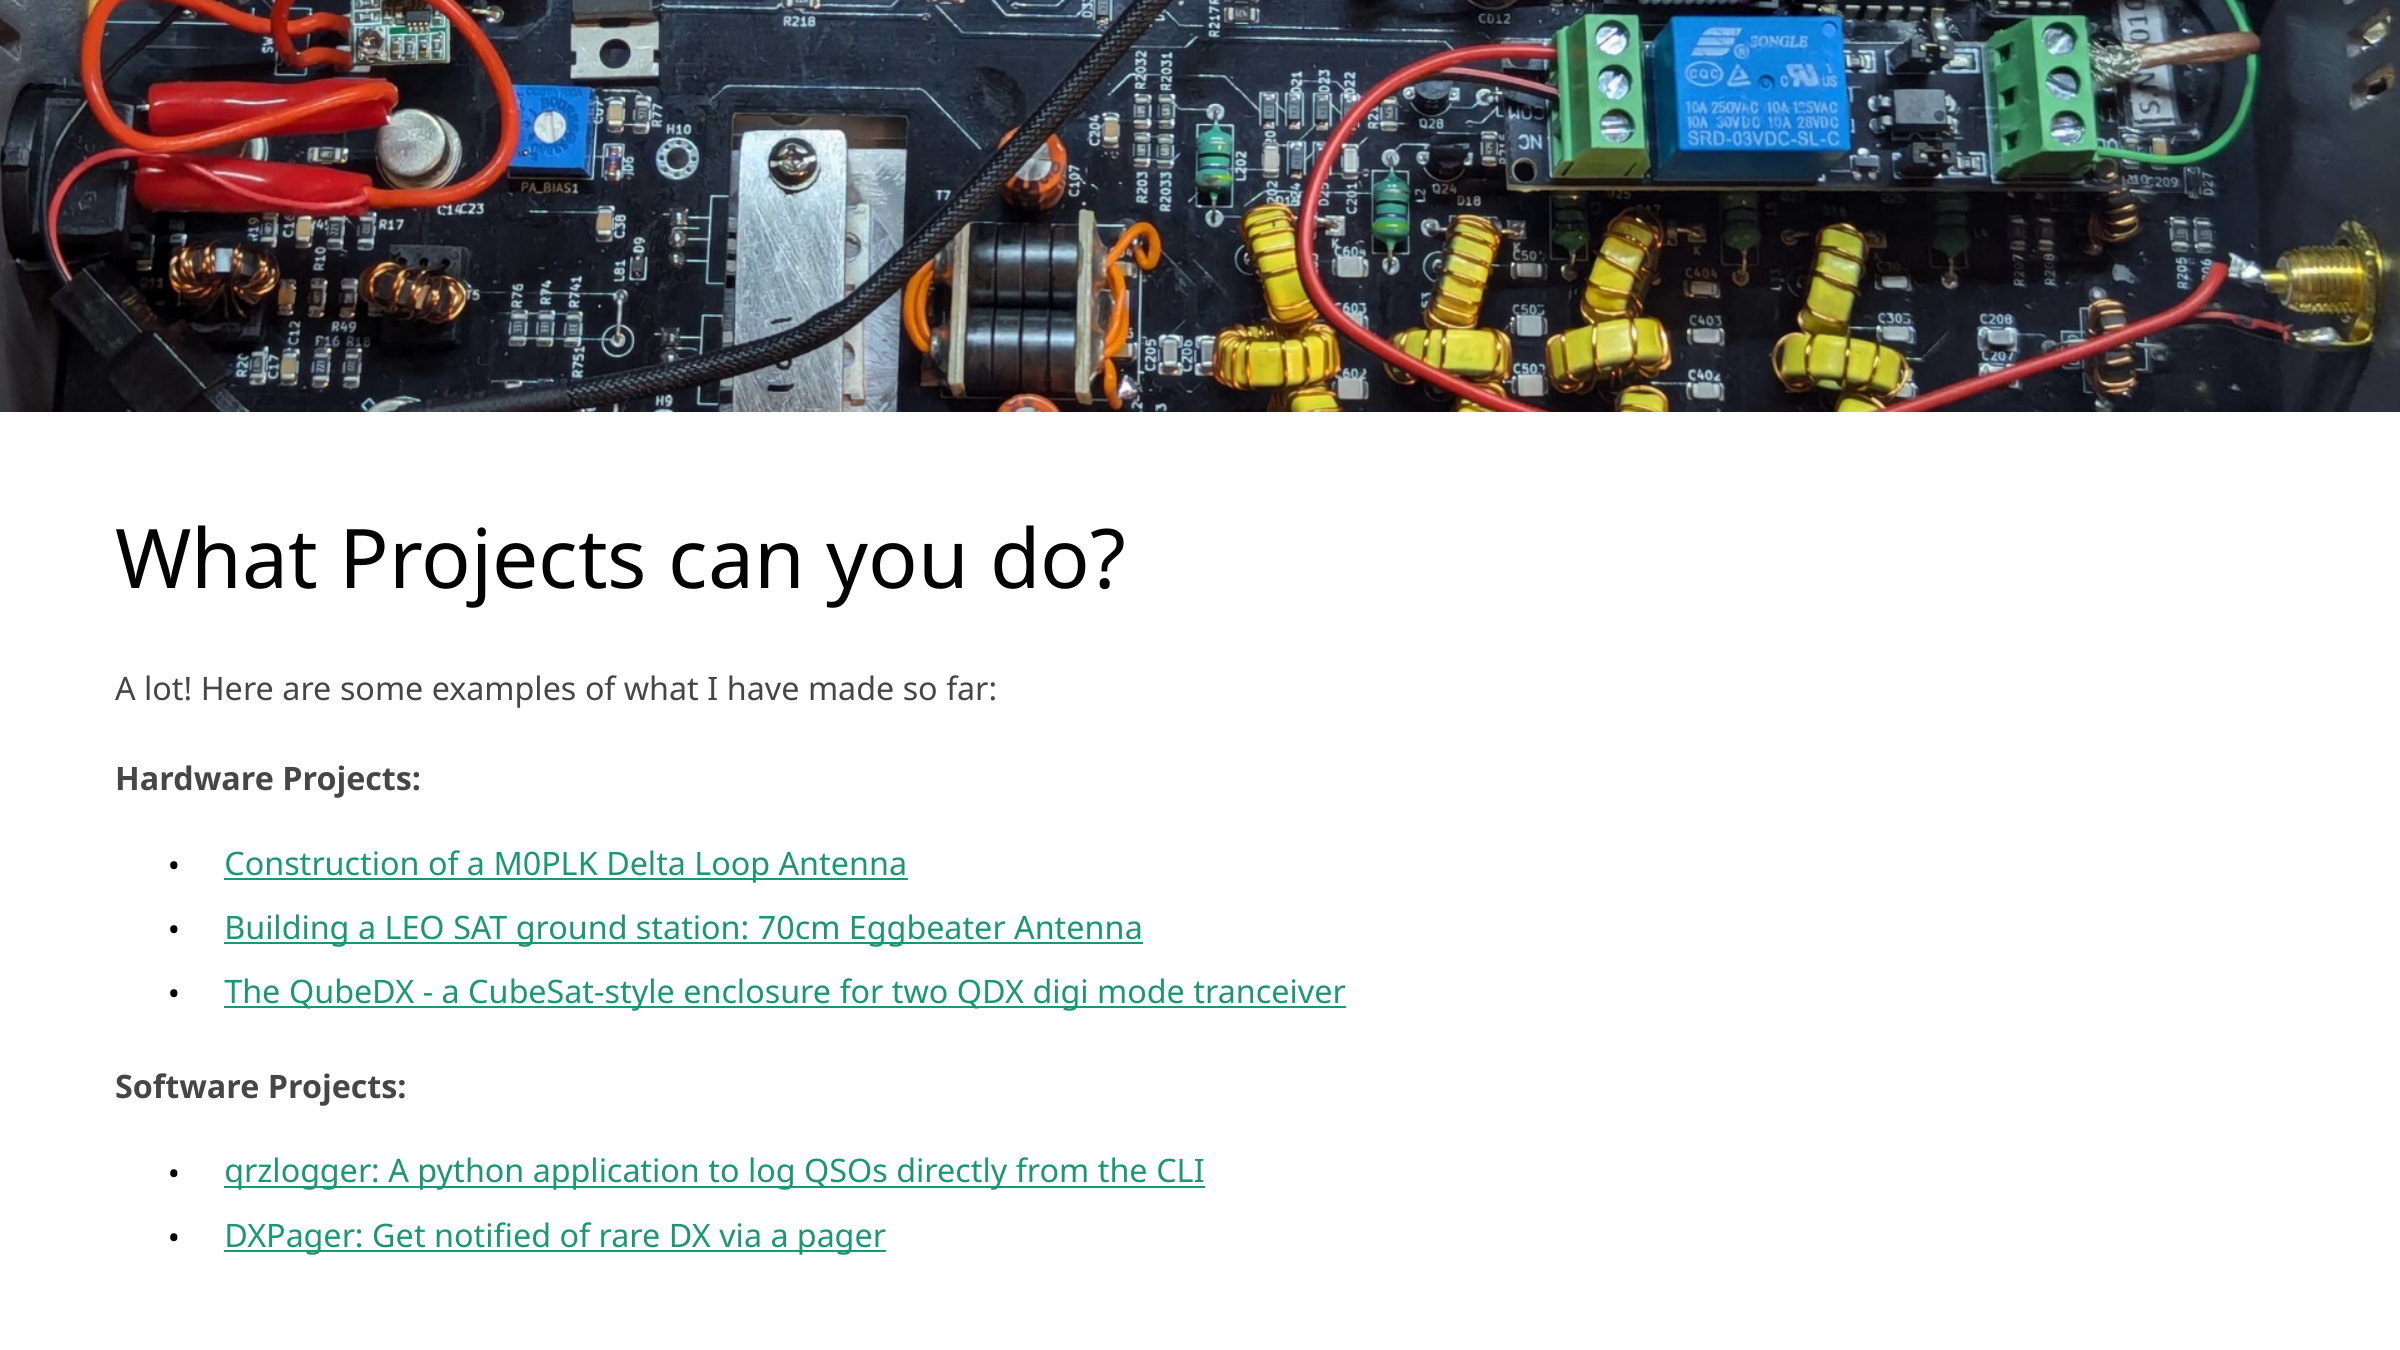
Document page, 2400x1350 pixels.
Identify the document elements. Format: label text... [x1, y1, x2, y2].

text_box The QubeDX - a CubeSat-style enclosure for two QDX digi mode tranceiver [168, 963, 2285, 1016]
text_box Hardware Projects: [115, 745, 2285, 798]
text_box qrzlogger: A python application to log QSOs directly from the CLI [168, 1143, 2285, 1195]
text_box What Projects can you do? [115, 503, 1173, 606]
picture [0, 0, 2400, 412]
text_box DXPager: Get notified of rare DX via a pager [168, 1207, 2285, 1260]
text_box Construction of a M0PLK Delta Loop Antenna [168, 835, 2285, 887]
text_box Building a LEO SAT ground station: 70cm Eggbeater Antenna [168, 899, 2285, 952]
text_box A lot! Here are some examples of what I have made so far: [115, 655, 2285, 708]
text_box Software Projects: [115, 1053, 2285, 1106]
